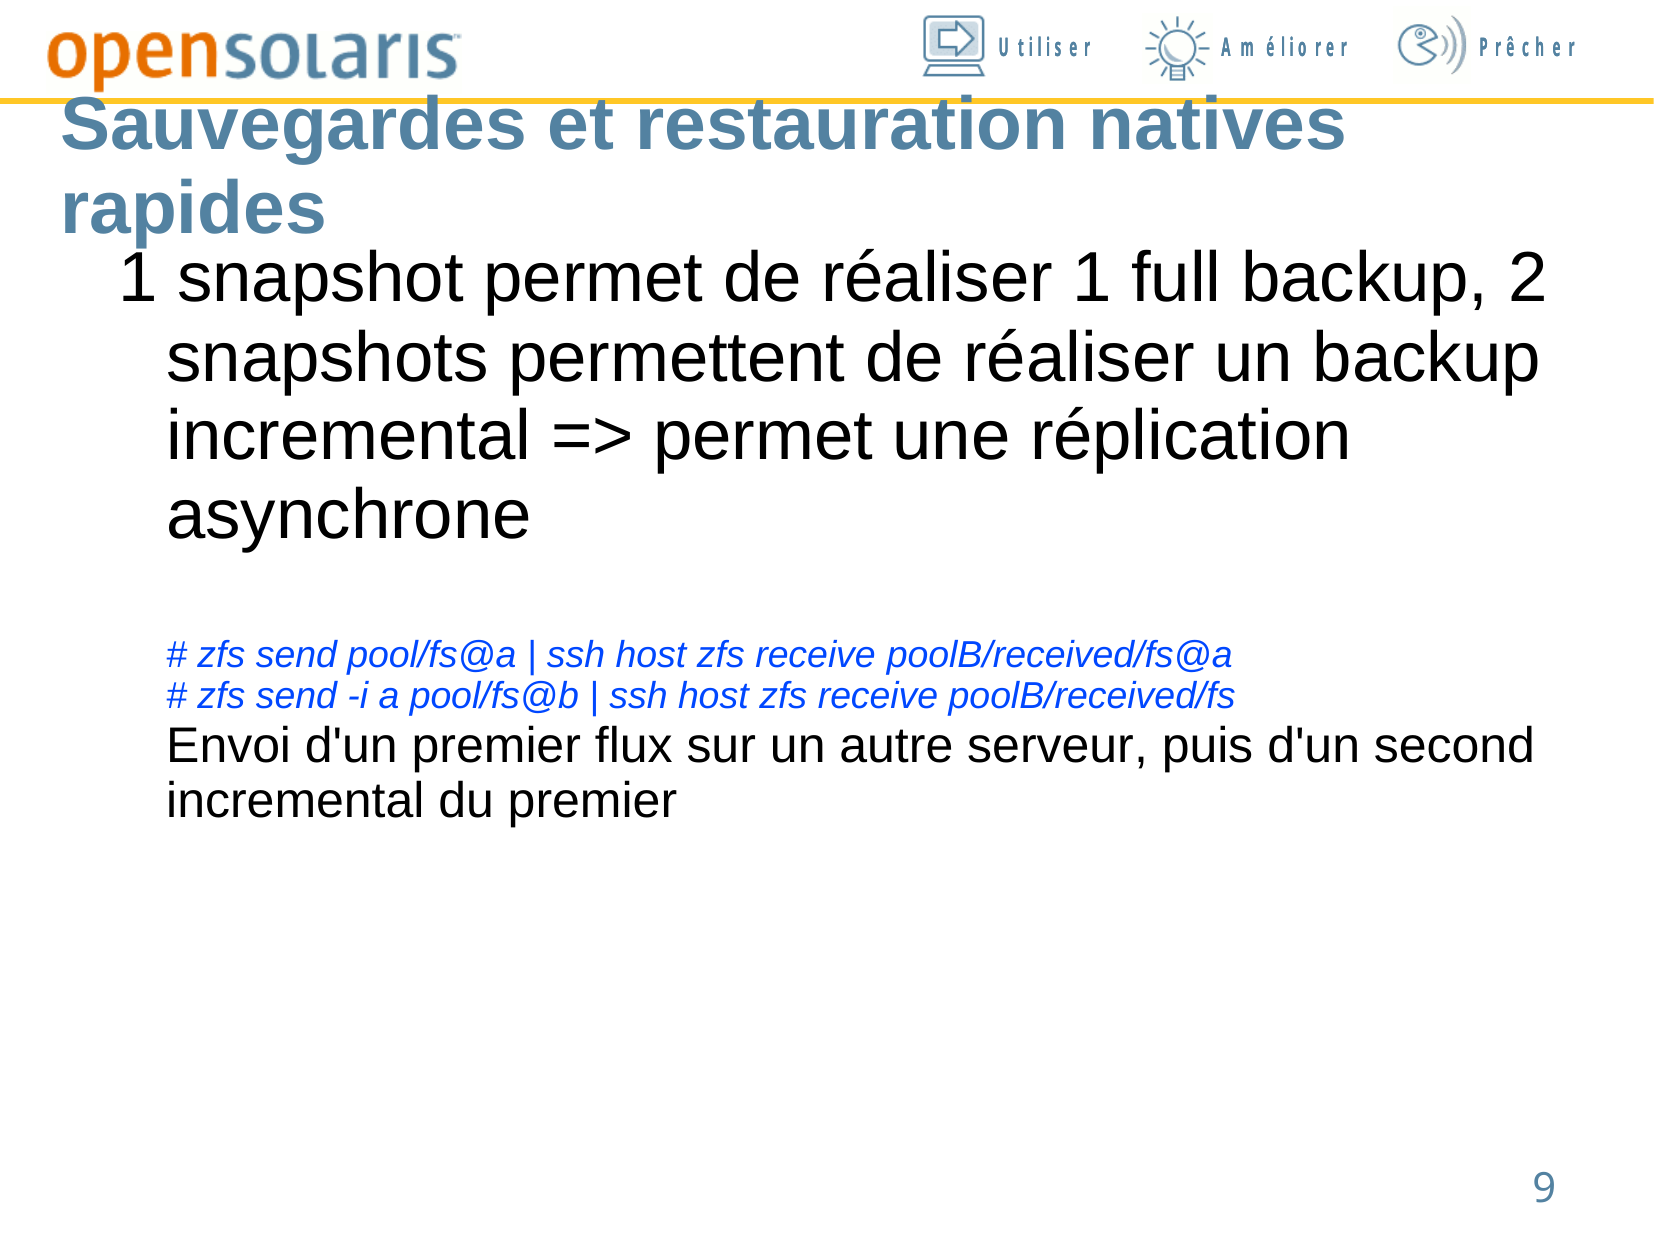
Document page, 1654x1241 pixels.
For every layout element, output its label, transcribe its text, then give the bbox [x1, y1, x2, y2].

list 1 snapshot permet de réaliser 1 full backup, 2 snapshots permettent de réaliser un backup incremental => permet une réplication asynchrone # zfs send pool/fs@a | ssh host zfs receive poolB/received/fs@a # zfs send -i a pool/fs@b | ssh host zfs receive poolB/received/fs Envoi d'un premier flux sur un autre serveur, puis d'un second incremental du premier [98, 237, 1556, 1151]
title Sauvegardes et restauration natives rapides [60, 81, 1534, 250]
picture [46, 31, 462, 94]
